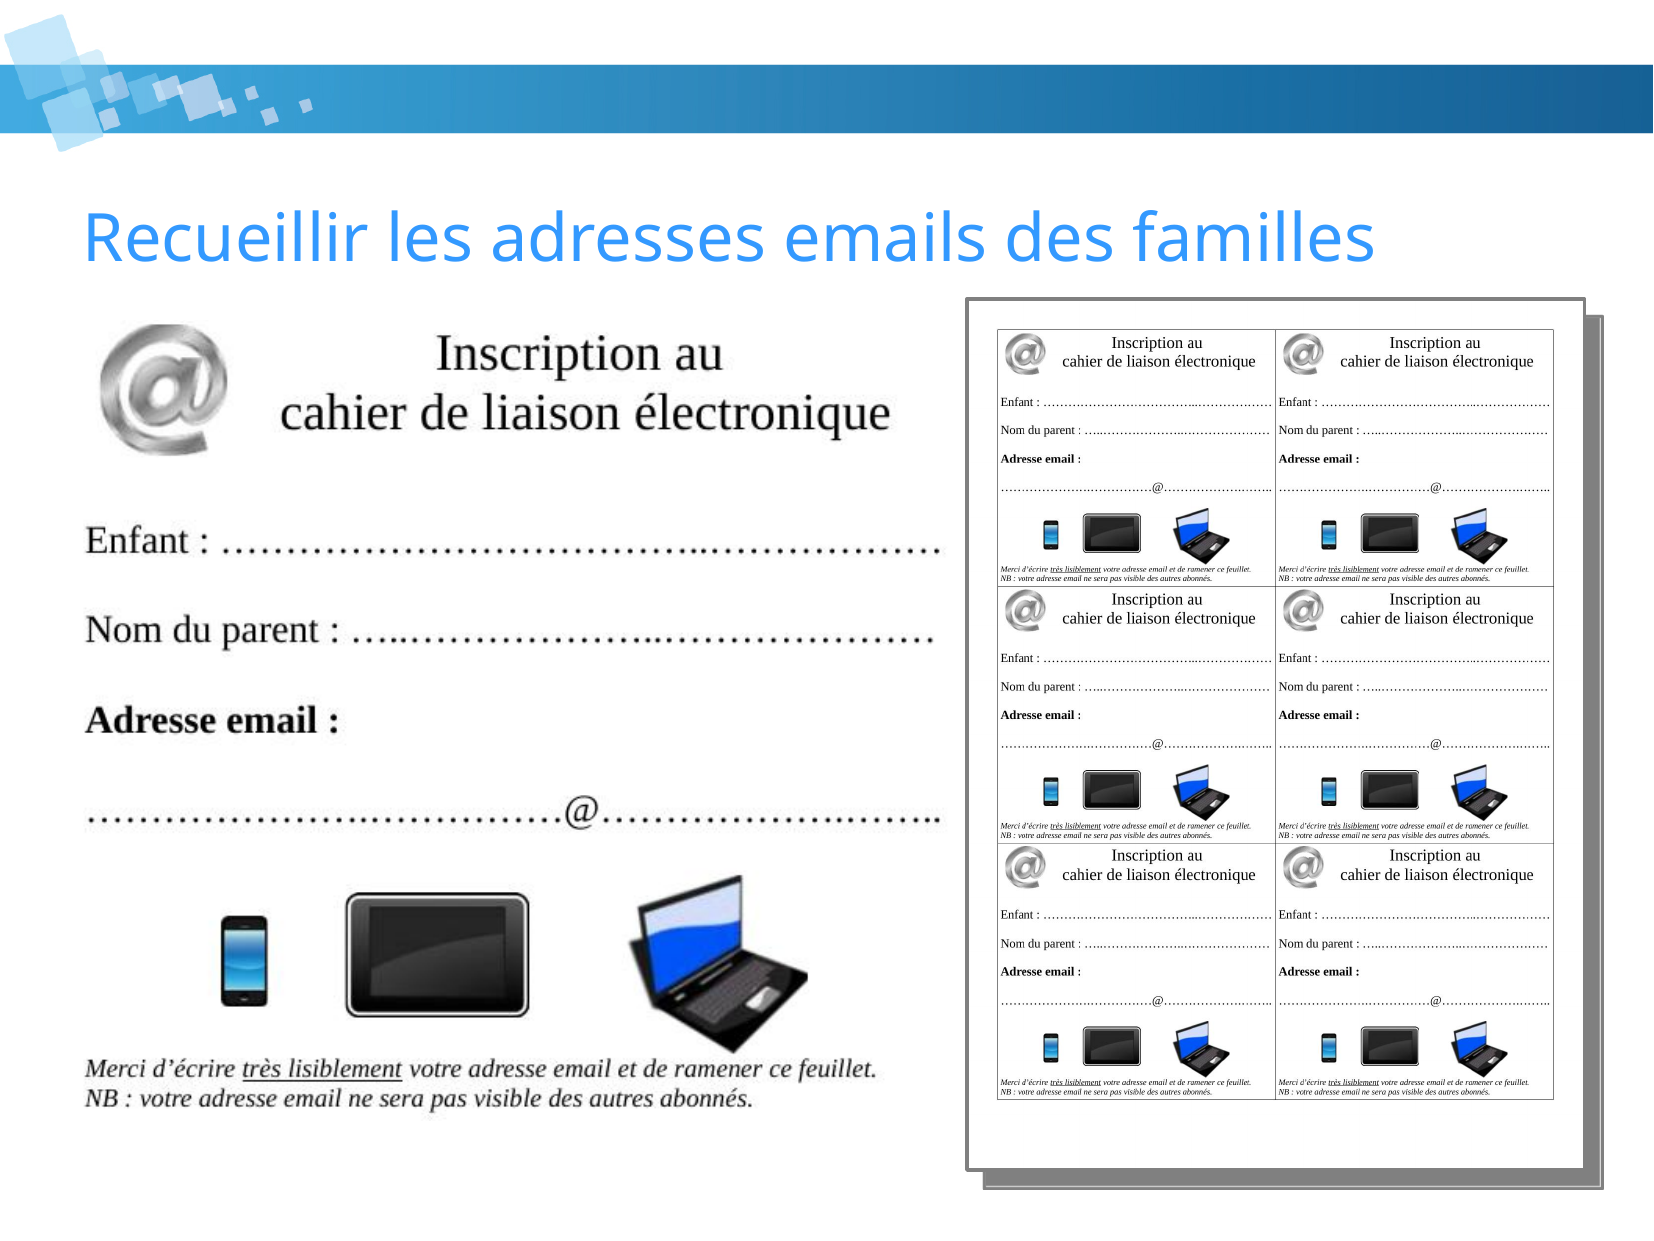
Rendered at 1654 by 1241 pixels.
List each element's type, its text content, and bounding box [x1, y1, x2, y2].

picture [0, 0, 1653, 1238]
title Recueillir les adresses emails des familles [82, 132, 1571, 340]
